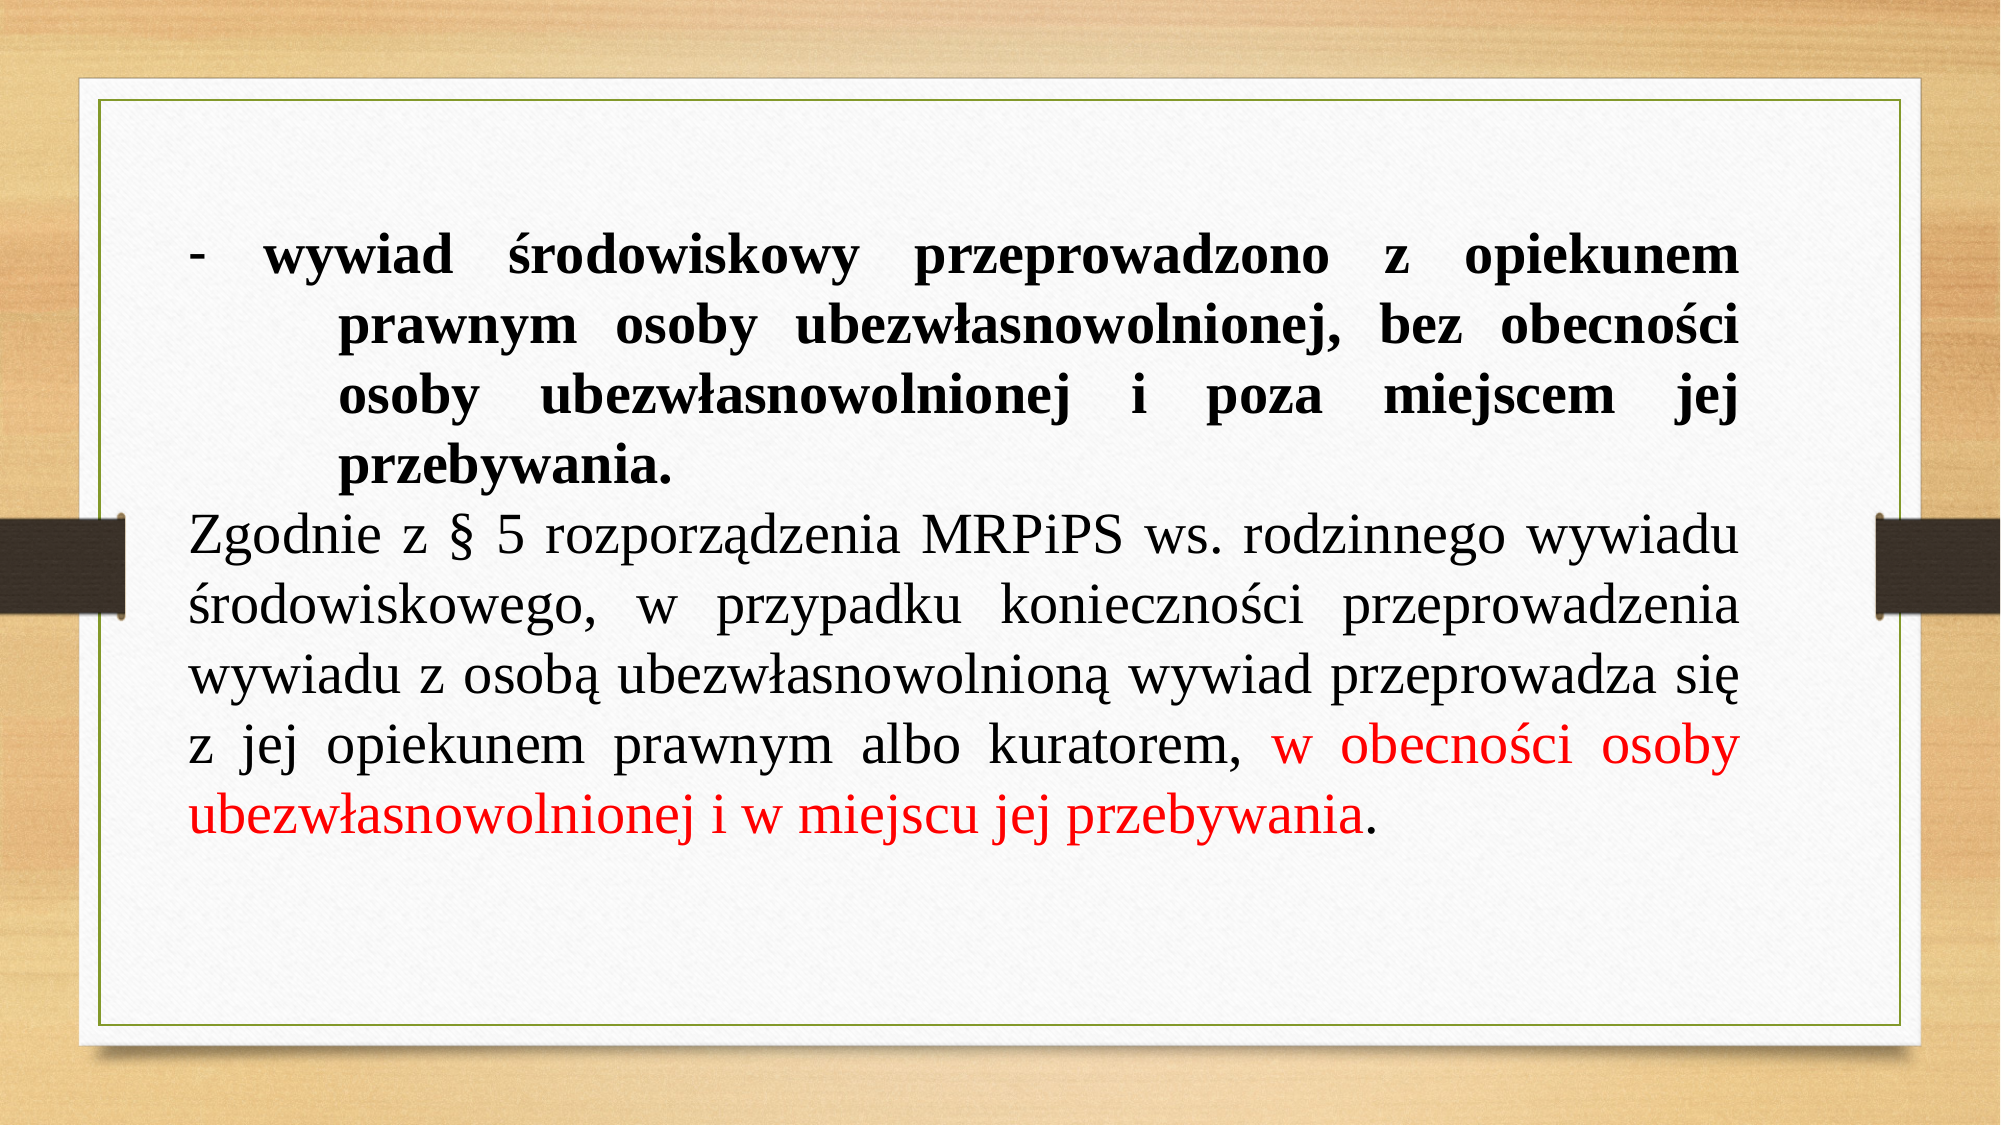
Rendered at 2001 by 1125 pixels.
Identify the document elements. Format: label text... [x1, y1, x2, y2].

text_box wywiad środowiskowy przeprowadzono z opiekunem prawnym osoby ubezwłasnowolnionej, bez obecności osoby ubezwłasnowolnionej i poza miejscem jej przebywania. Zgodnie z § 5 rozporządzenia MRPiPS ws. rodzinnego wywiadu środowiskowego, w przypadku konieczności przeprowadzenia wywiadu z osobą ubezwłasnowolnioną wywiad przeprowadza się z jej opiekunem prawnym albo kuratorem, w obecności osoby ubezwłasnowolnionej i w miejscu jej przebywania. [173, 208, 1756, 923]
